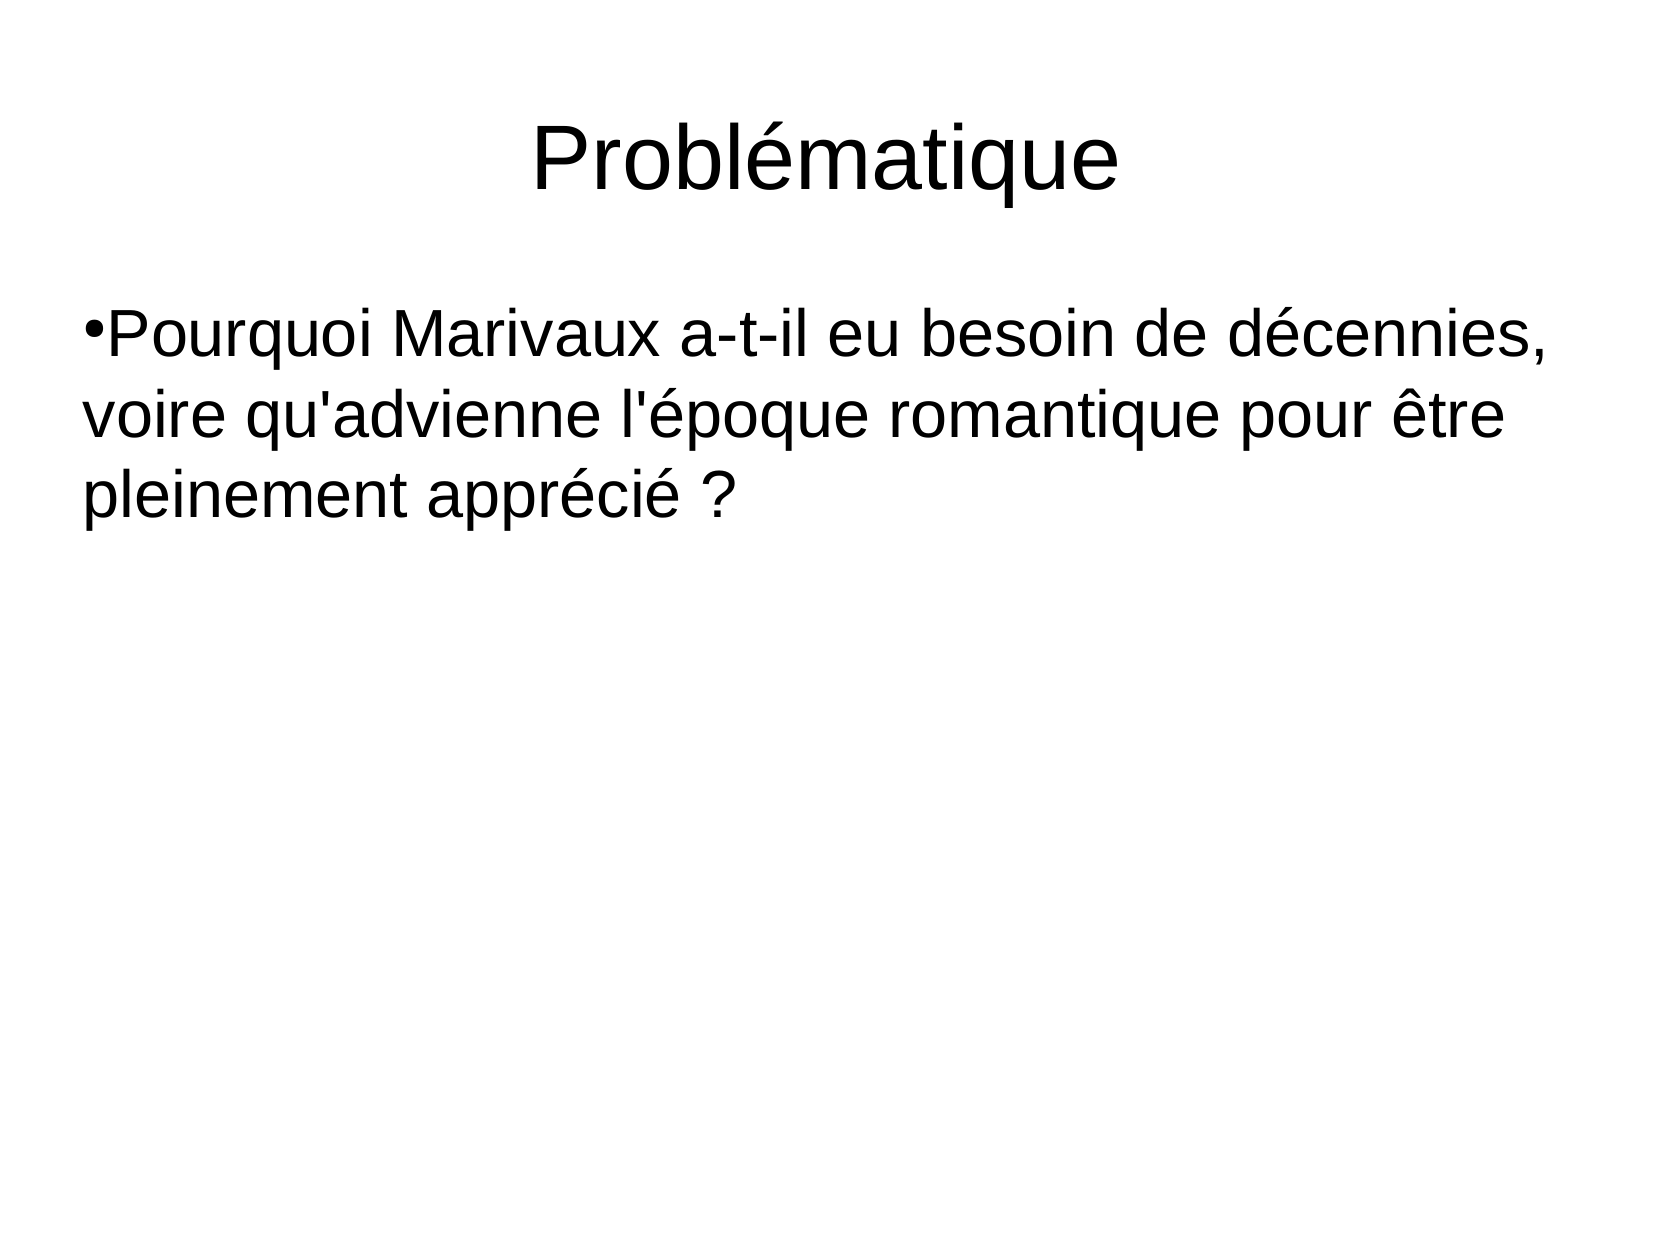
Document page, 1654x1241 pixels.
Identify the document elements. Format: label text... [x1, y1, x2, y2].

title Problématique [82, 49, 1571, 257]
list Pourquoi Marivaux a-t-il eu besoin de décennies, voire qu'advienne l'époque romantique pour être pleinement apprécié ? [82, 290, 1571, 1010]
